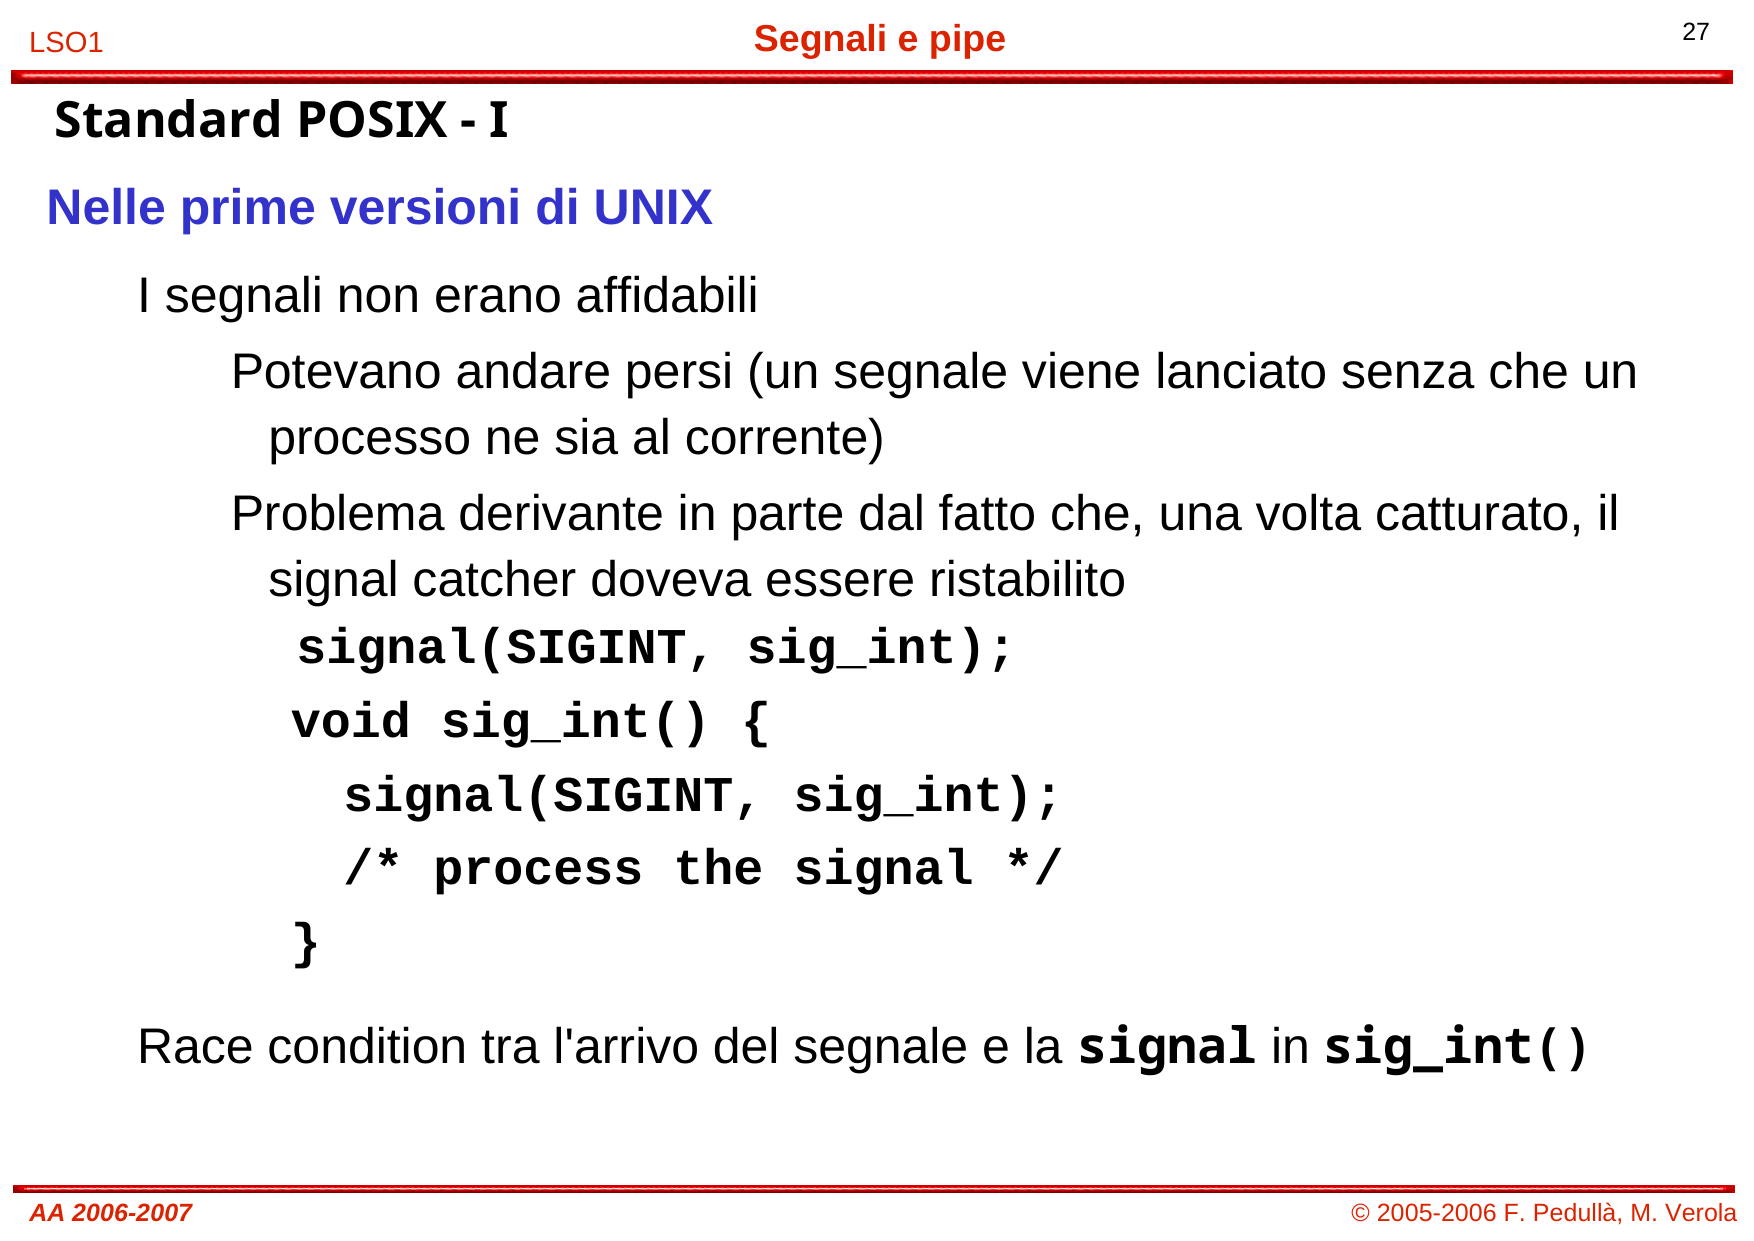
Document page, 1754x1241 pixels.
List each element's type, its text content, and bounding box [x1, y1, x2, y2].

list Nelle prime versioni di UNIX I segnali non erano affidabili Potevano andare persi (un segnale viene lanciato senza che un processo ne sia al corrente) Problema derivante in parte dal fatto che, una volta catturato, il signal catcher doveva essere ristabilito signal(SIGINT, sig_int); void sig_int() { signal(SIGINT, sig_int); /* process the signal */ } Race condition tra l'arrivo del segnale e la signal in sig_int() [28, 171, 1711, 1166]
picture [11, 70, 1733, 84]
picture [13, 1185, 1735, 1193]
title Standard POSIX - I [40, 72, 1714, 168]
